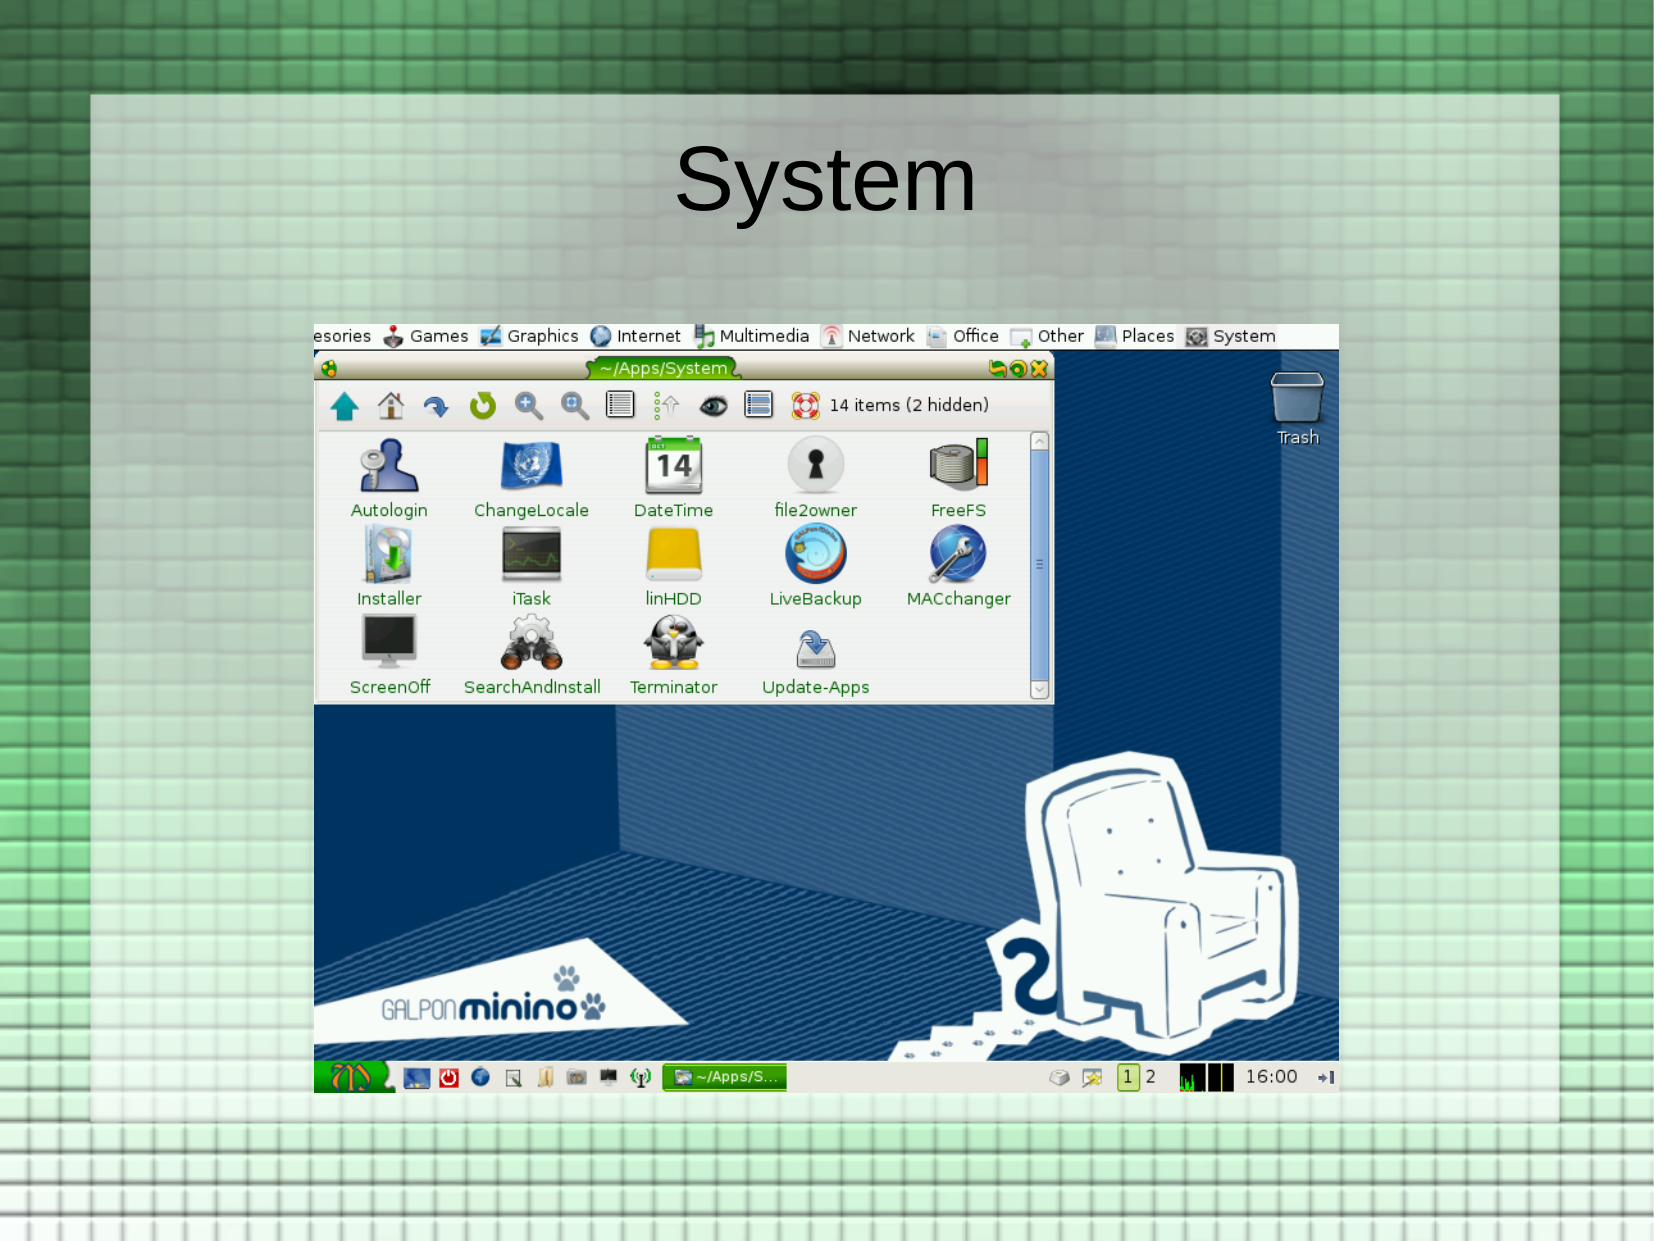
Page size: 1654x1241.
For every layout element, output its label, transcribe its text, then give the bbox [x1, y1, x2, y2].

picture [0, 0, 1654, 1241]
title System [88, 90, 1565, 266]
